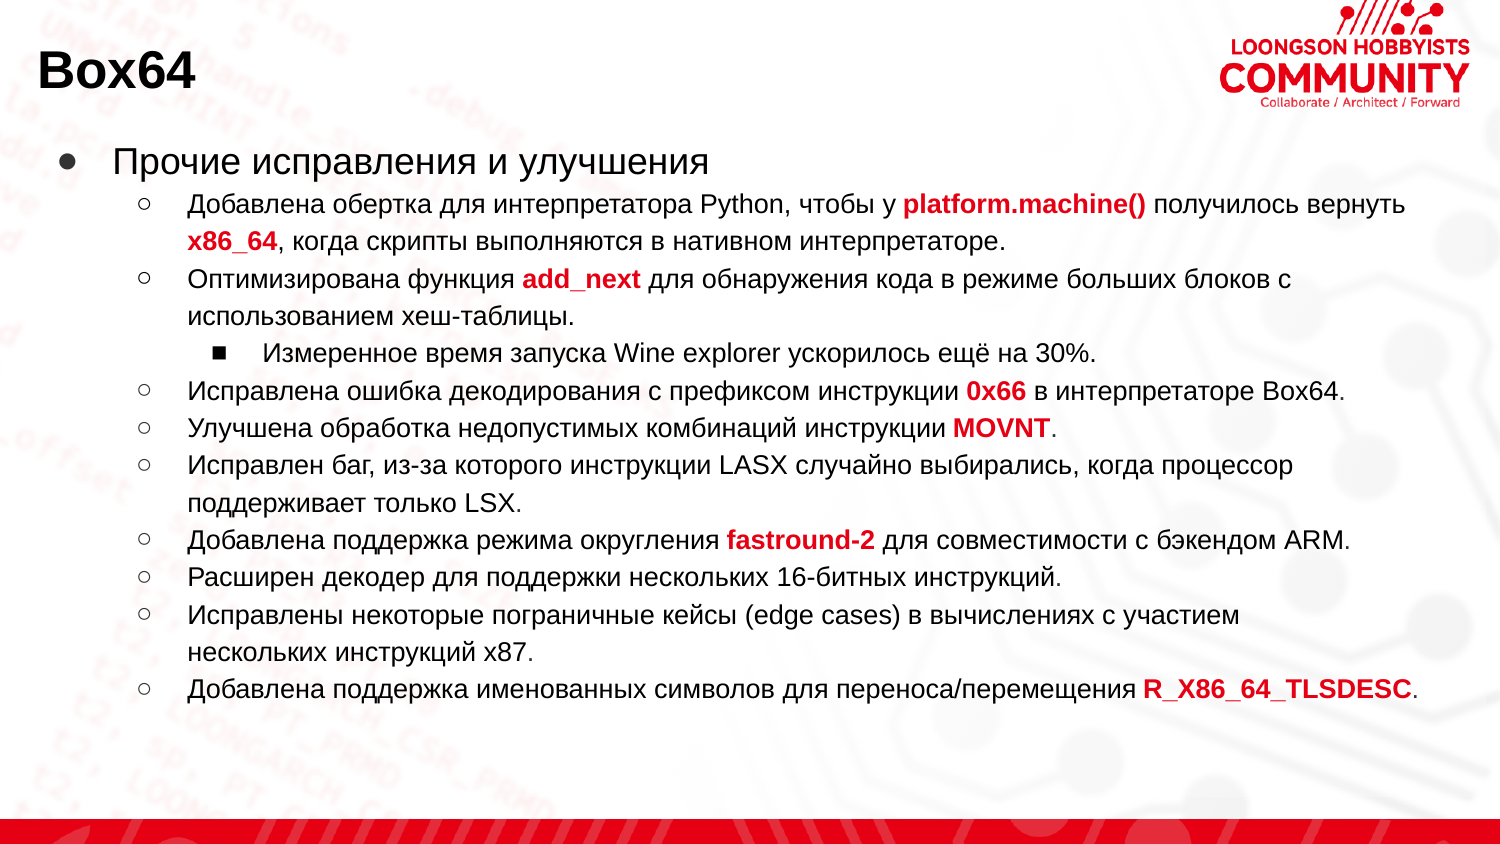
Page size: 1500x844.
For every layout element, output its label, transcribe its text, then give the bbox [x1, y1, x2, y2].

title Box64 [22, 20, 1420, 114]
picture [0, 0, 1500, 844]
list Прочие исправления и улучшения Добавлена обертка для интерпретатора Python, чтобы у platform.machine() получилось вернуть x86_64, когда скрипты выполняются в нативном интерпретаторе. Оптимизирована функция add_next для обнаружения кода в режиме больших блоков с использованием хеш-таблицы. Измеренное время запуска Wine explorer ускорилось ещё на 30%. Исправлена ошибка декодирования с префиксом инструкции 0x66 в интерпретаторе Box64. Улучшена обработка недопустимых комбинаций инструкции MOVNT. Исправлен баг, из-за которого инструкции LASX случайно выбирались, когда процессор поддерживает только LSX. Добавлена поддержка режима округления fastround-2 для совместимости с бэкендом ARM. Расширен декодер для поддержки нескольких 16-битных инструкций. Исправлены некоторые пограничные кейсы (edge cases) в вычислениях с участием нескольких инструкций x87. Добавлена поддержка именованных символов для переноса/перемещения R_X86_64_TLSDESC. [22, 114, 1487, 797]
